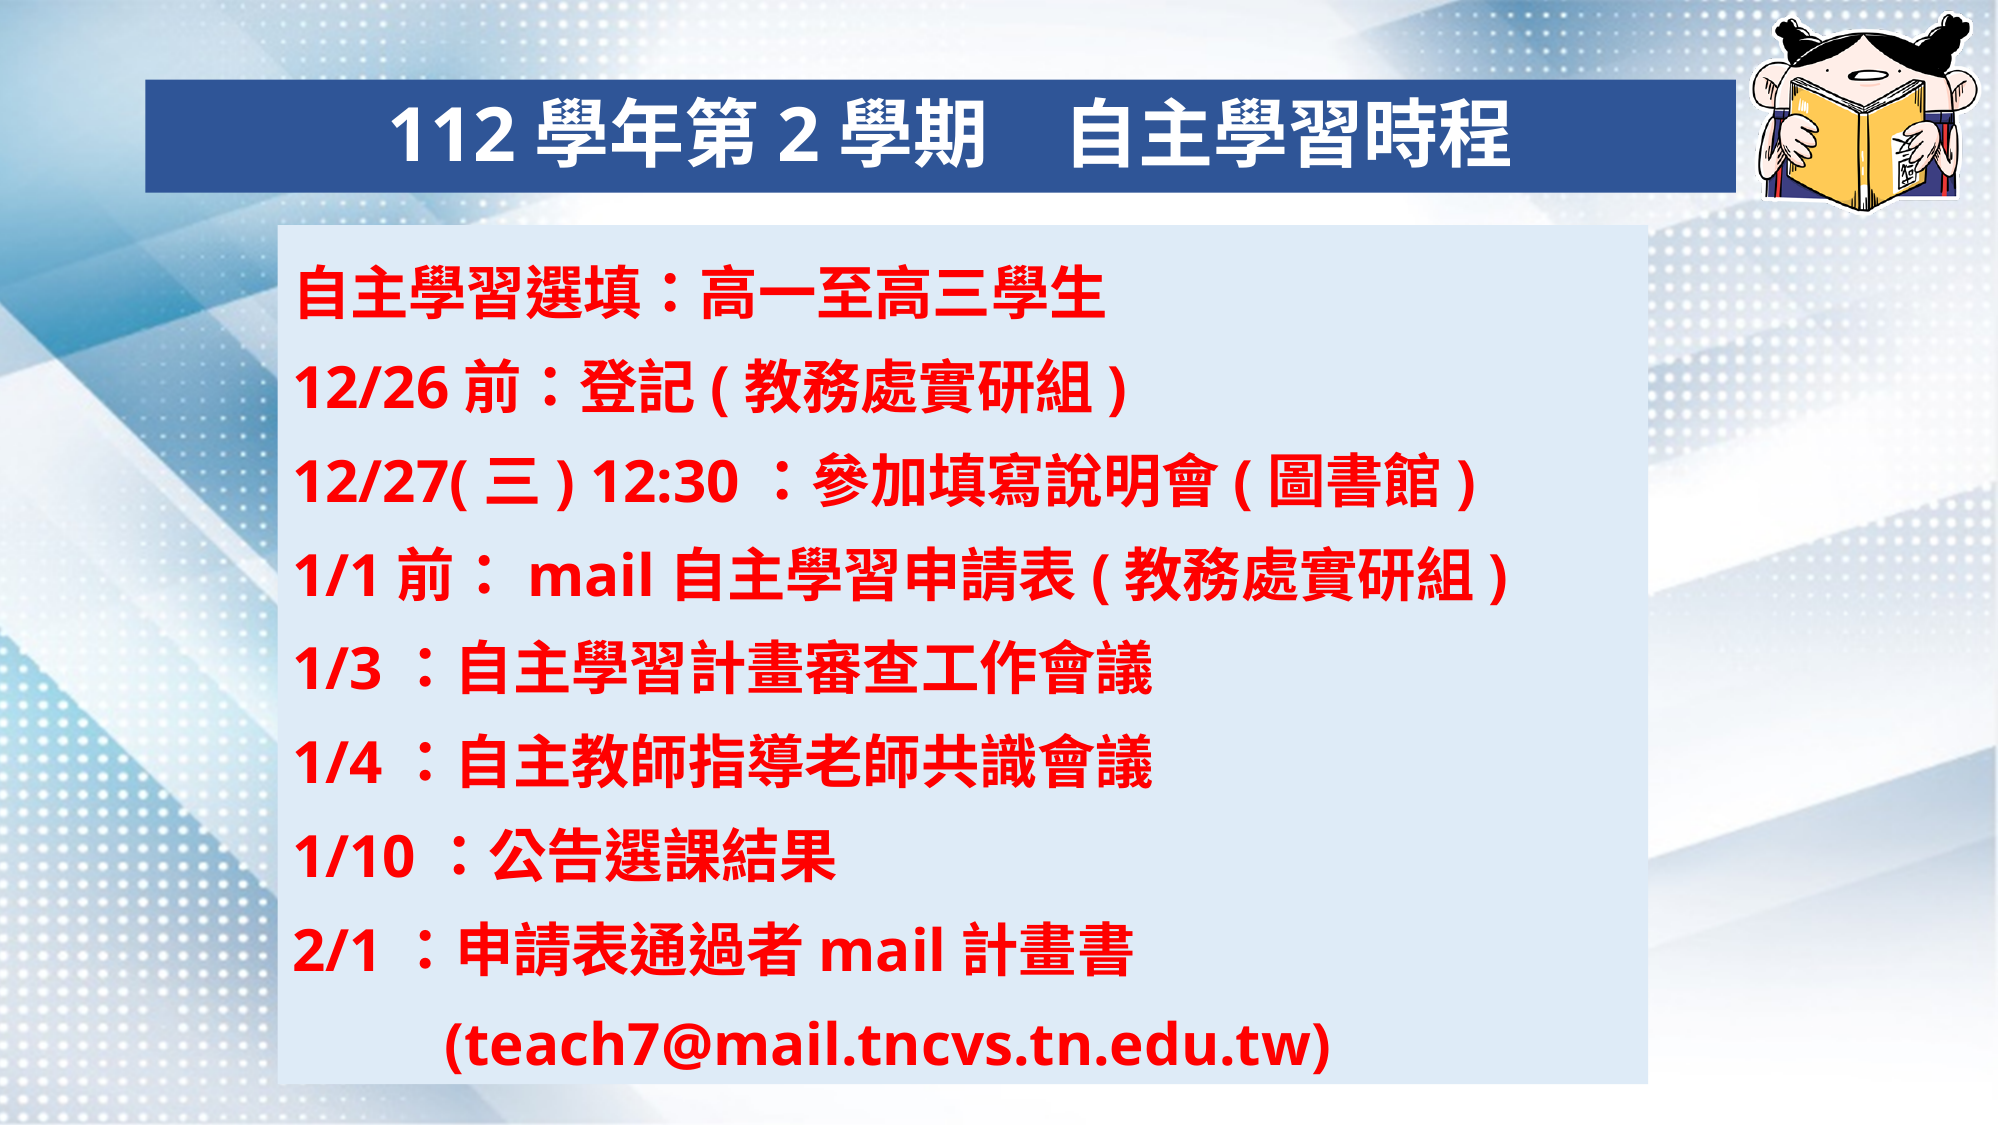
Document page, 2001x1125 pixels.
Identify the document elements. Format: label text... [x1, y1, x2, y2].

text_box 自主學習選填：高一至高三學生 12/26前：登記(教務處實研組) 12/27(三) 12:30：參加填寫說明會(圖書館) 1/1前：mail自主學習申請表(教務處實研組) 1/3：自主學習計畫審查工作會議 1/4：自主教師指導老師共識會議 1/10：公告選課結果 2/1：申請表通過者mail計畫書 (teach7@mail.tncvs.tn.edu.tw) [277, 225, 1649, 1085]
picture [0, 0, 1998, 1125]
text_box 112學年第2學期 自主學習時程 [145, 79, 1730, 193]
